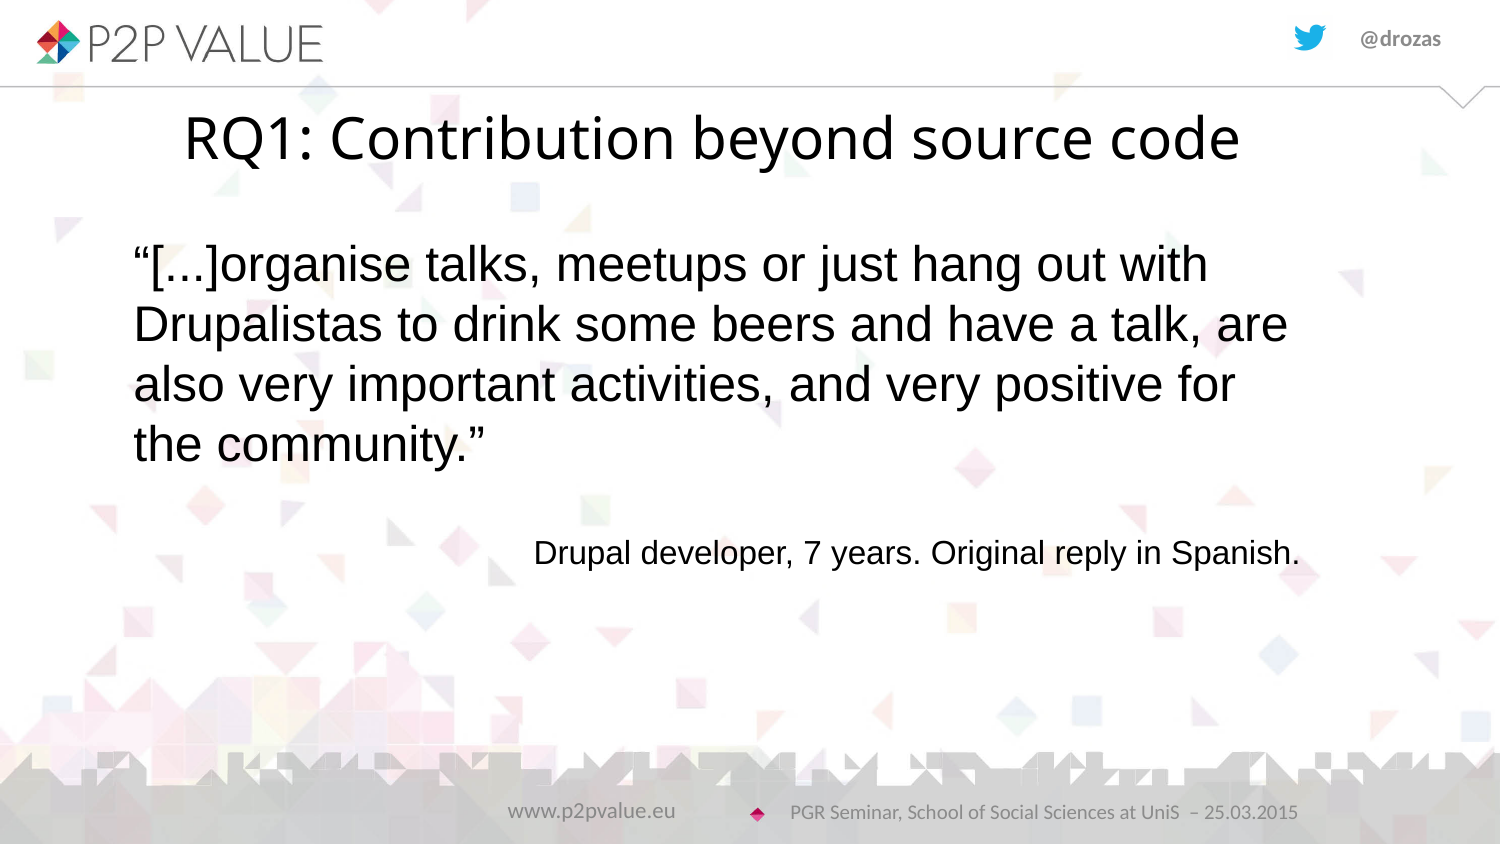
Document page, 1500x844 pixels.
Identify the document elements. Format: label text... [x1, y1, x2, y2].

subtitle “[...]organise talks, meetups or just hang out with Drupalistas to drink some beers and have a talk, are also very important activities, and very positive for the community.” Drupal developer, 7 years. Original reply in Spanish. [120, 225, 1316, 781]
text_box PGR Seminar, School of Social Sciences at UniS – 25.03.2015 [777, 788, 1470, 834]
text_box @drozas [1333, 15, 1455, 60]
text_box www.p2pvalue.eu [501, 789, 720, 829]
title RQ1: Contribution beyond source code [60, 92, 1366, 181]
picture [0, 0, 1500, 844]
